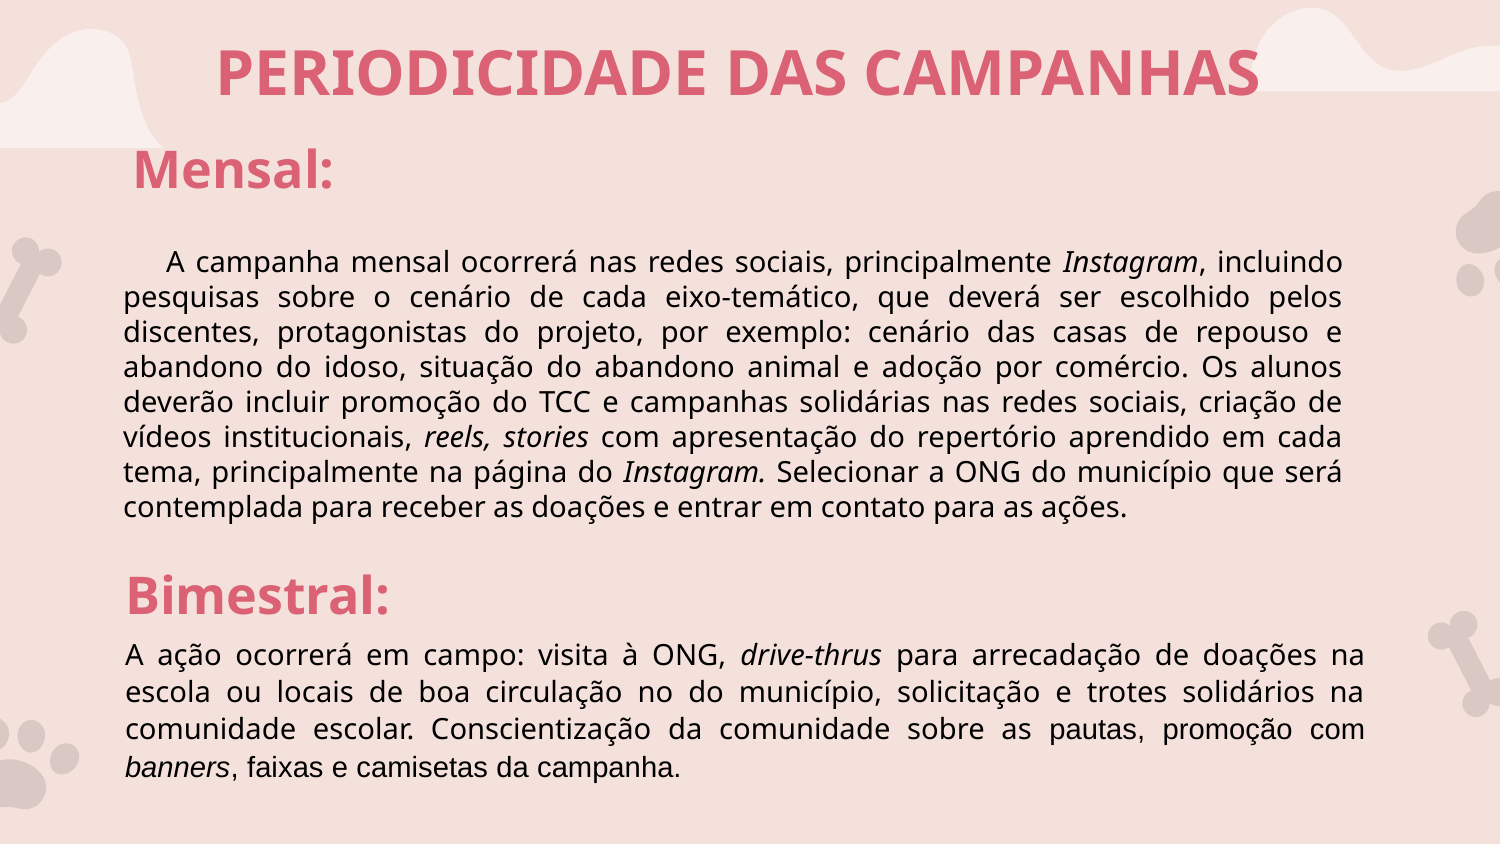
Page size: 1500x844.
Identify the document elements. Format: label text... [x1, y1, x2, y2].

subtitle A campanha mensal ocorrerá nas redes sociais, principalmente Instagram, incluindo pesquisas sobre o cenário de cada eixo-temático, que deverá ser escolhido pelos discentes, protagonistas do projeto, por exemplo: cenário das casas de repouso e abandono do idoso, situação do abandono animal e adoção por comércio. Os alunos deverão incluir promoção do TCC e campanhas solidárias nas redes sociais, criação de vídeos institucionais, reels, stories com apresentação do repertório aprendido em cada tema, principalmente na página do Instagram. Selecionar a ONG do município que será contemplada para receber as doações e entrar em contato para as ações. [33, 389, 1359, 482]
title PERIODICIDADE DAS CAMPANHAS [95, 0, 1382, 140]
title Mensal: [78, 123, 389, 213]
text_box Bimestral: [110, 555, 508, 625]
text_box A ação ocorrerá em campo: visita à ONG, drive-thrus para arrecadação de doações na escola ou locais de boa circulação no do município, solicitação e trotes solidários na comunidade escolar. Conscientização da comunidade sobre as pautas, promoção com banners, faixas e camisetas da campanha. [110, 625, 1381, 791]
